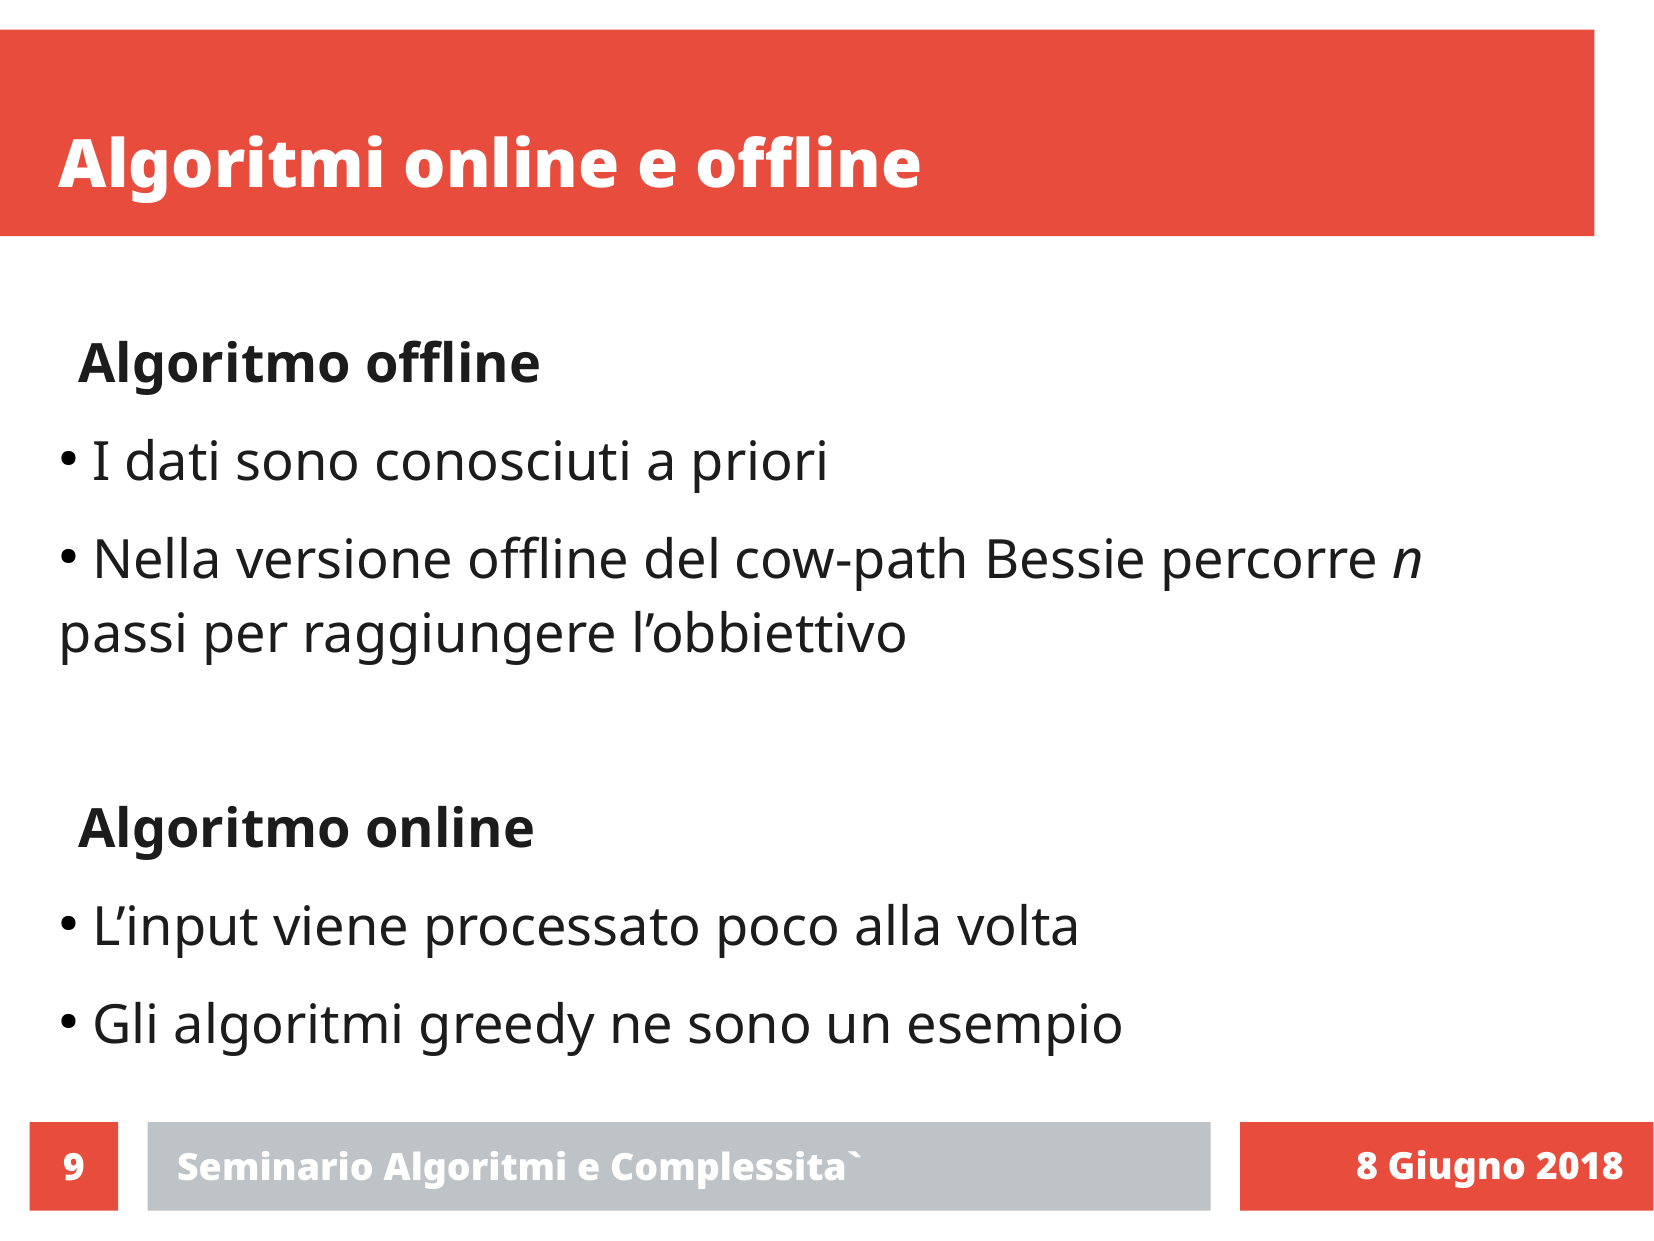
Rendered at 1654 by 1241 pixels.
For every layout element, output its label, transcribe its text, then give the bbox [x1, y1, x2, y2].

list Algoritmo offline I dati sono conosciuti a priori Nella versione offline del cow-path Bessie percorre n passi per raggiungere l’obbiettivo Algoritmo online L’input viene processato poco alla volta Gli algoritmi greedy ne sono un esempio [59, 324, 1565, 1093]
title Algoritmi online e offline [59, 59, 1595, 207]
